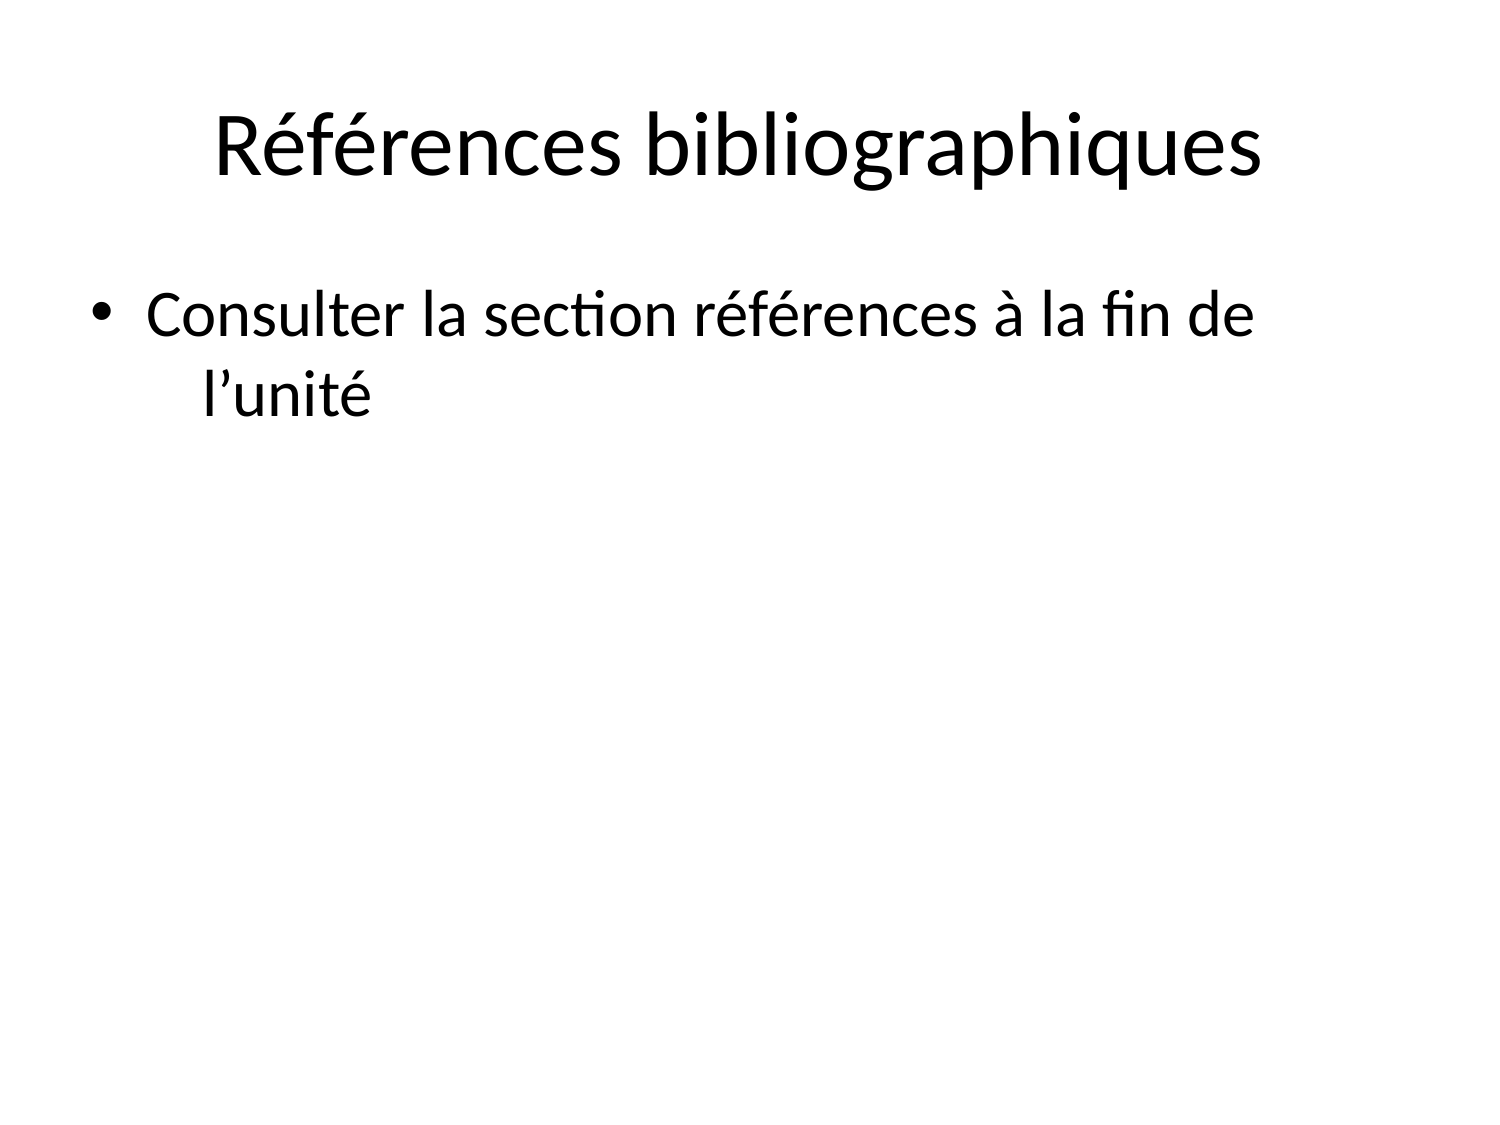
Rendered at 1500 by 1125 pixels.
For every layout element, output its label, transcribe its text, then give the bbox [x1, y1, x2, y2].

list Consulter la section références à la fin de l’unité [75, 262, 1426, 1005]
title Références bibliographiques [75, 45, 1426, 233]
